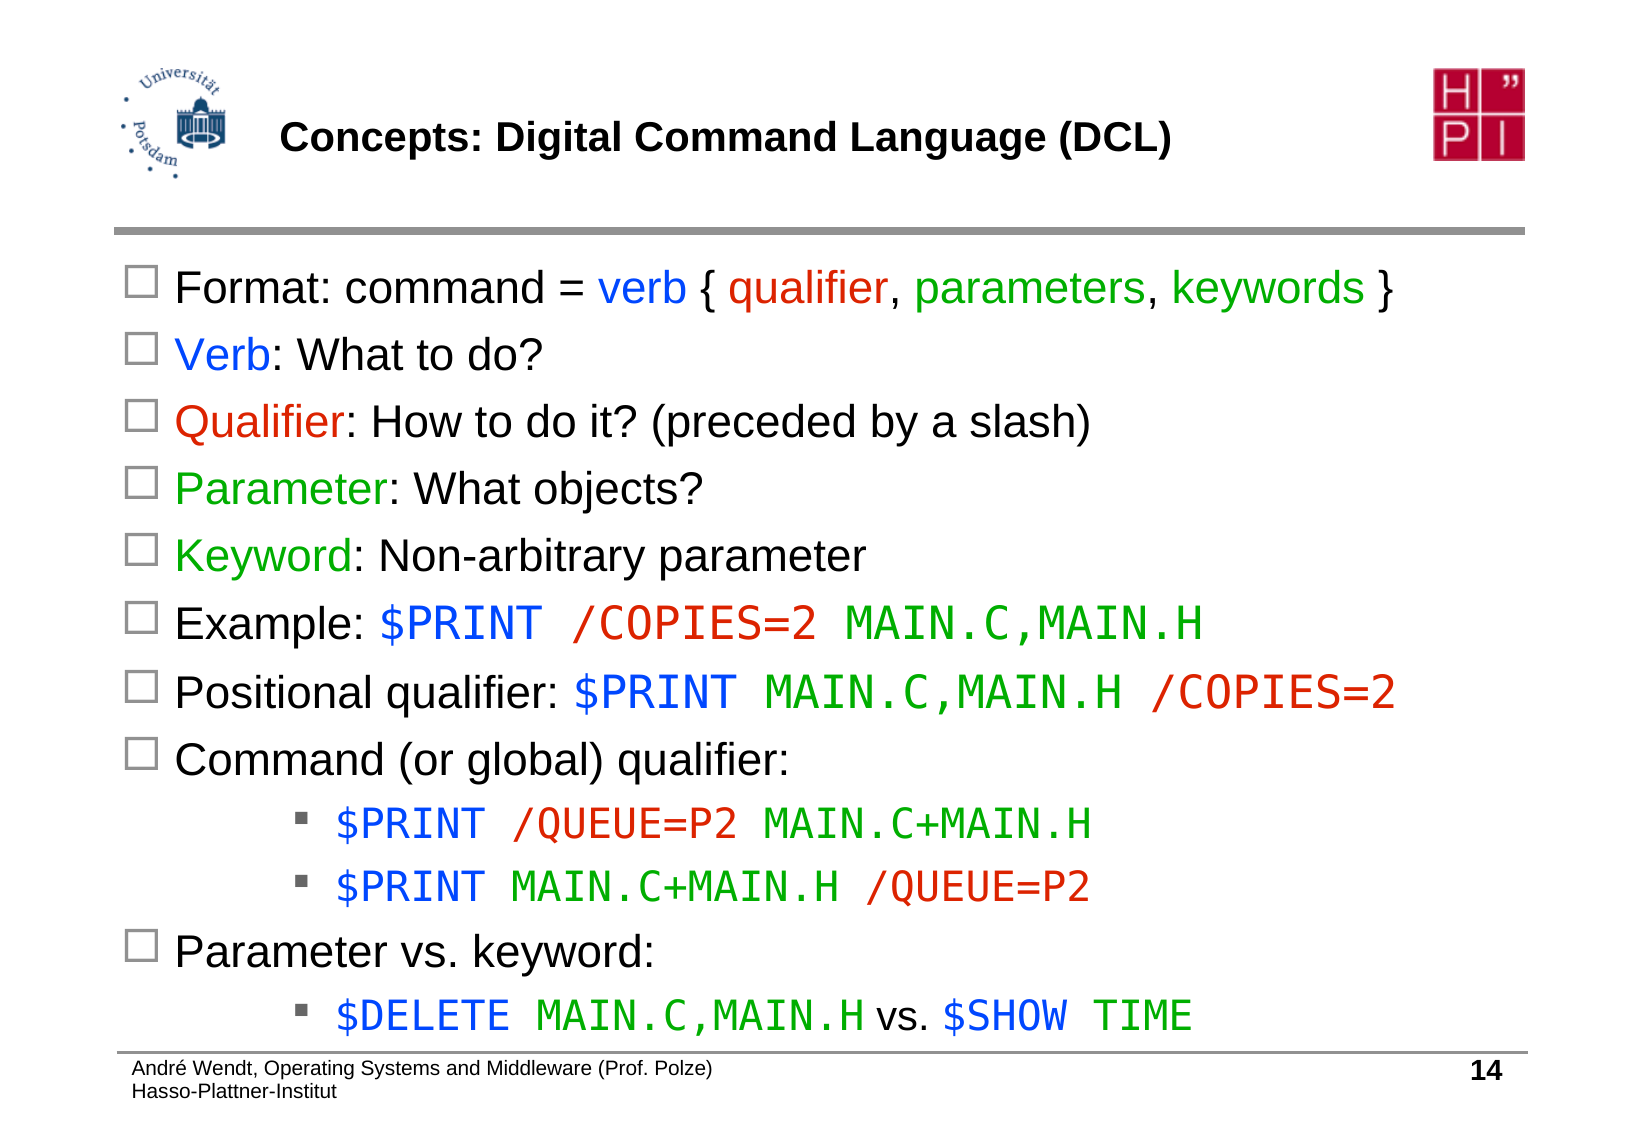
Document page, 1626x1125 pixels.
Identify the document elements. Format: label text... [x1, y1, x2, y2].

list Format: command = verb { qualifier, parameters, keywords } Verb: What to do? Qualifier: How to do it? (preceded by a slash) Parameter: What objects? Keyword: Non-arbitrary parameter Example: $PRINT /COPIES=2 MAIN.C,MAIN.H Positional qualifier: $PRINT MAIN.C,MAIN.H /COPIES=2 Command (or global) qualifier: $PRINT /QUEUE=P2 MAIN.C+MAIN.H $PRINT MAIN.C+MAIN.H /QUEUE=P2 Parameter vs. keyword: $DELETE MAIN.C,MAIN.H vs. $SHOW TIME [121, 262, 1525, 1063]
picture [1433, 68, 1525, 161]
title Concepts: Digital Command Language (DCL) [279, 68, 1390, 207]
picture [121, 68, 226, 179]
